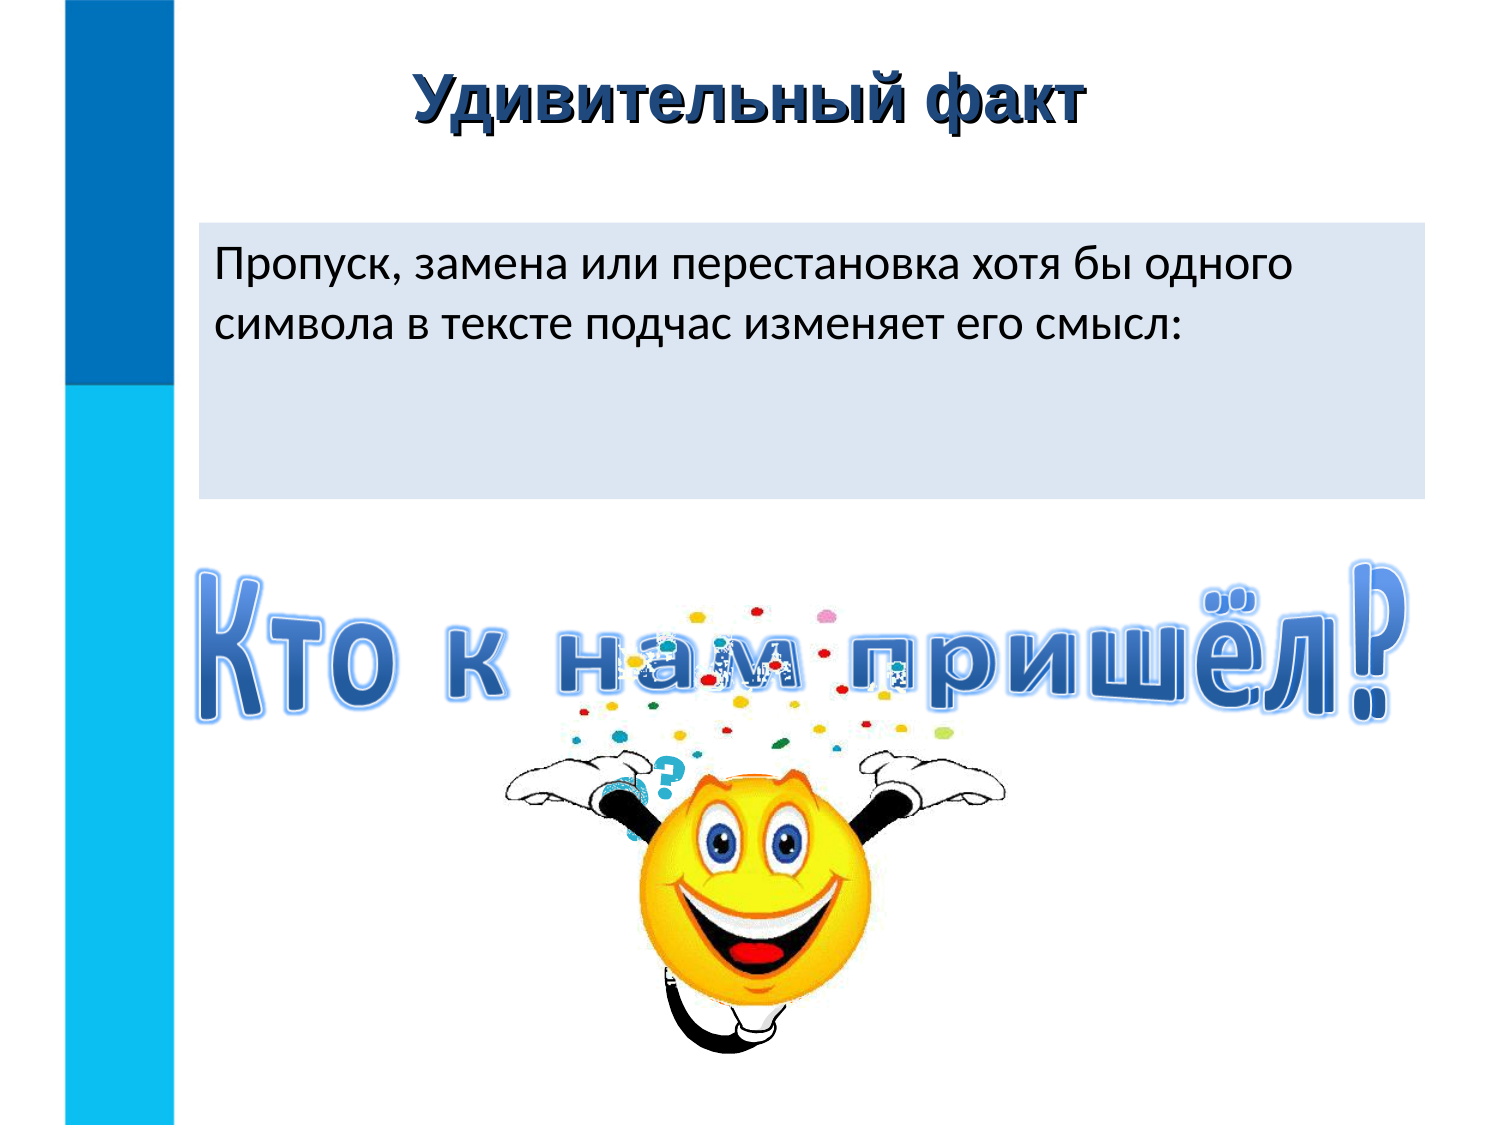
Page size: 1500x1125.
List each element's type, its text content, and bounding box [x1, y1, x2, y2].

list Пропуск, замена или перестановка хотя бы одного символа в тексте подчас изменяет его смысл: [199, 222, 1425, 500]
title Удивительный факт [75, 0, 1426, 188]
picture [0, 0, 1500, 1125]
